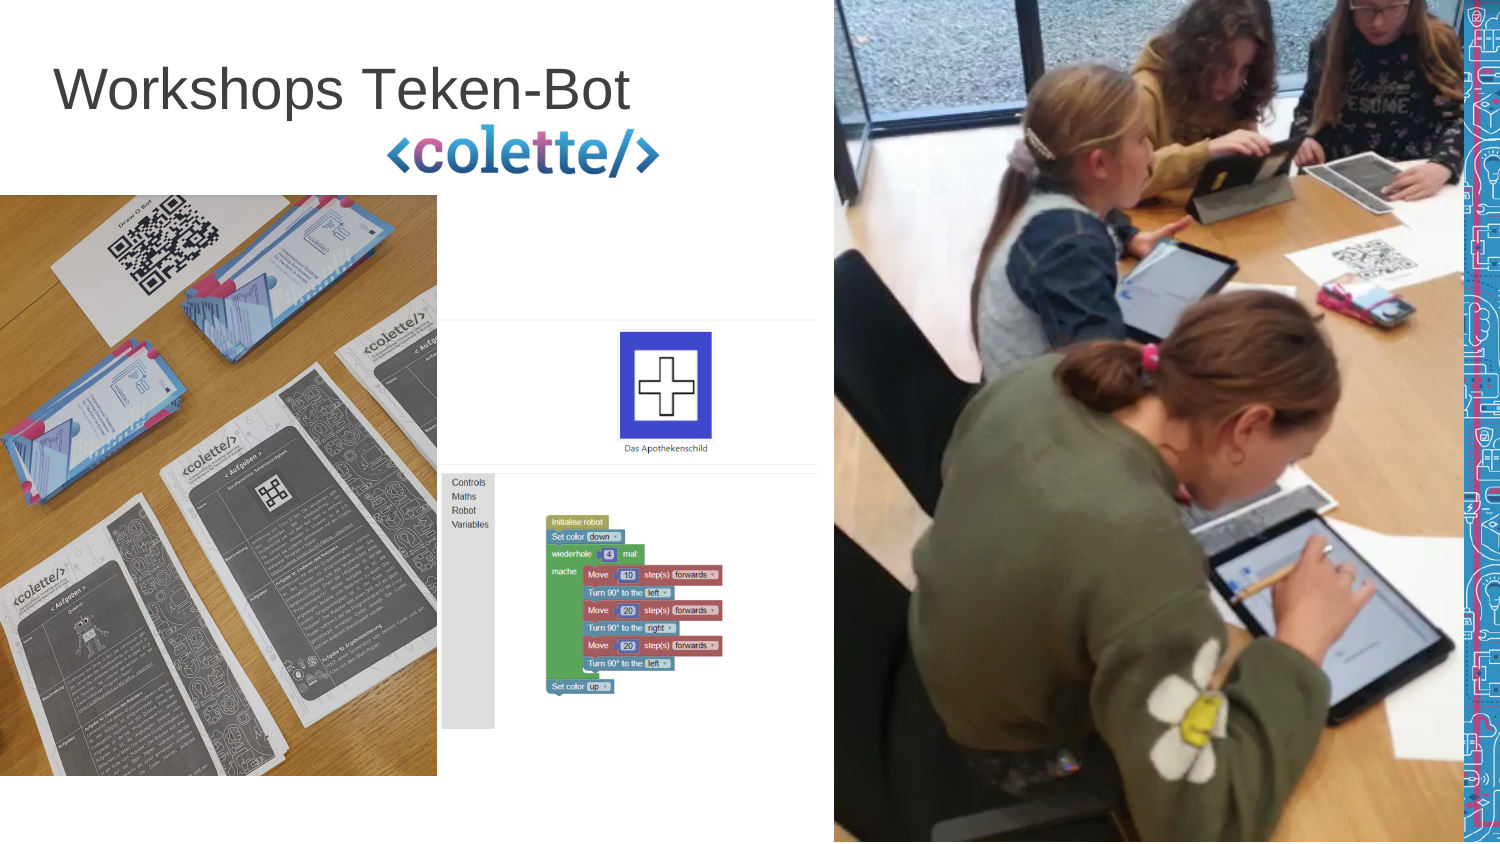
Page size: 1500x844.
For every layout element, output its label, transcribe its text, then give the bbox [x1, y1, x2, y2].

picture [834, 0, 1500, 842]
title Workshops Teken-Bot [53, 59, 834, 113]
picture [0, 91, 818, 777]
